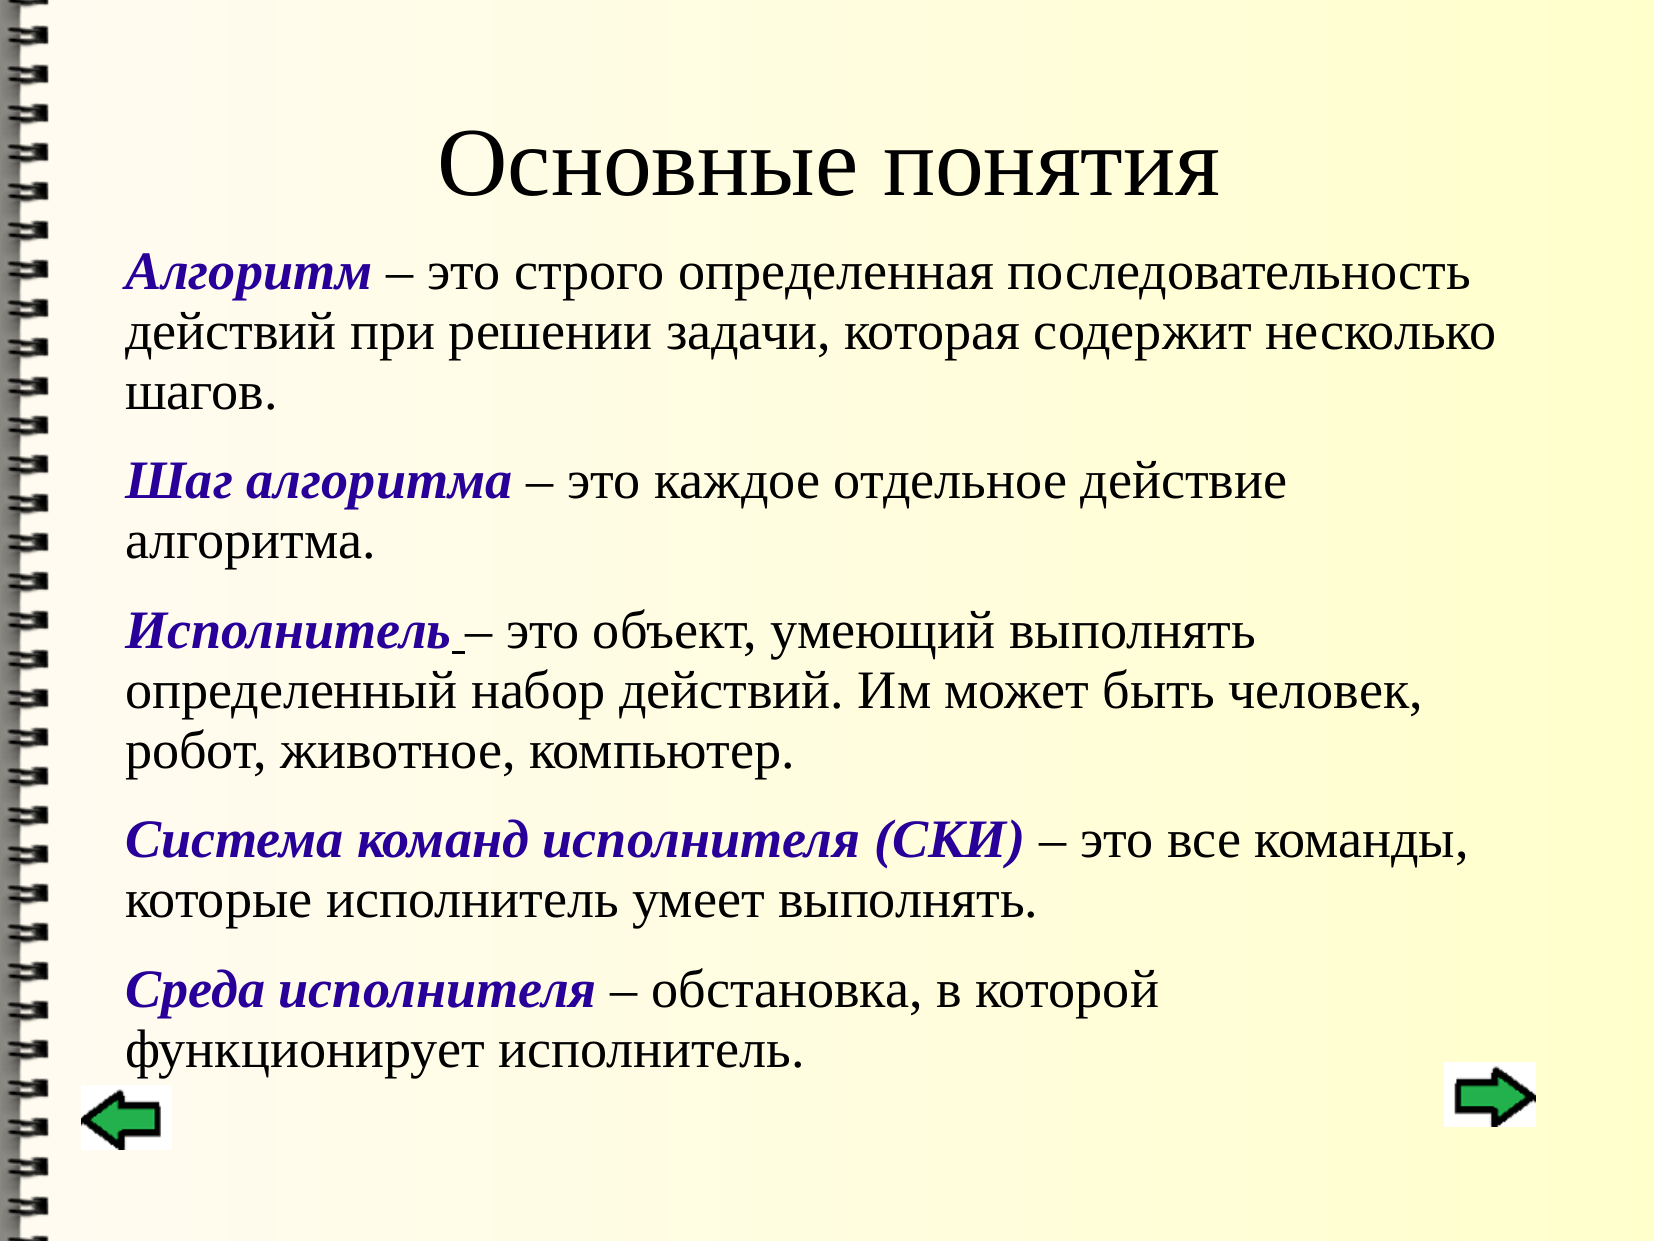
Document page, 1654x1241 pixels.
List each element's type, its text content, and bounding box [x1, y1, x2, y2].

picture [1444, 1062, 1536, 1128]
picture [0, 0, 1654, 1241]
title Основные понятия [123, 58, 1536, 266]
picture [81, 1085, 172, 1150]
list Алгоритм – это строго определенная последовательность действий при решении задачи, которая содержит несколько шагов. Шаг алгоритма – это каждое отдельное действие алгоритма. Исполнитель – это объект, умеющий выполнять определенный набор действий. Им может быть человек, робот, животное, компьютер. Система команд исполнителя (СКИ) – это все команды, которые исполнитель умеет выполнять. Среда исполнителя – обстановка, в которой функционирует исполнитель. [124, 241, 1506, 1093]
